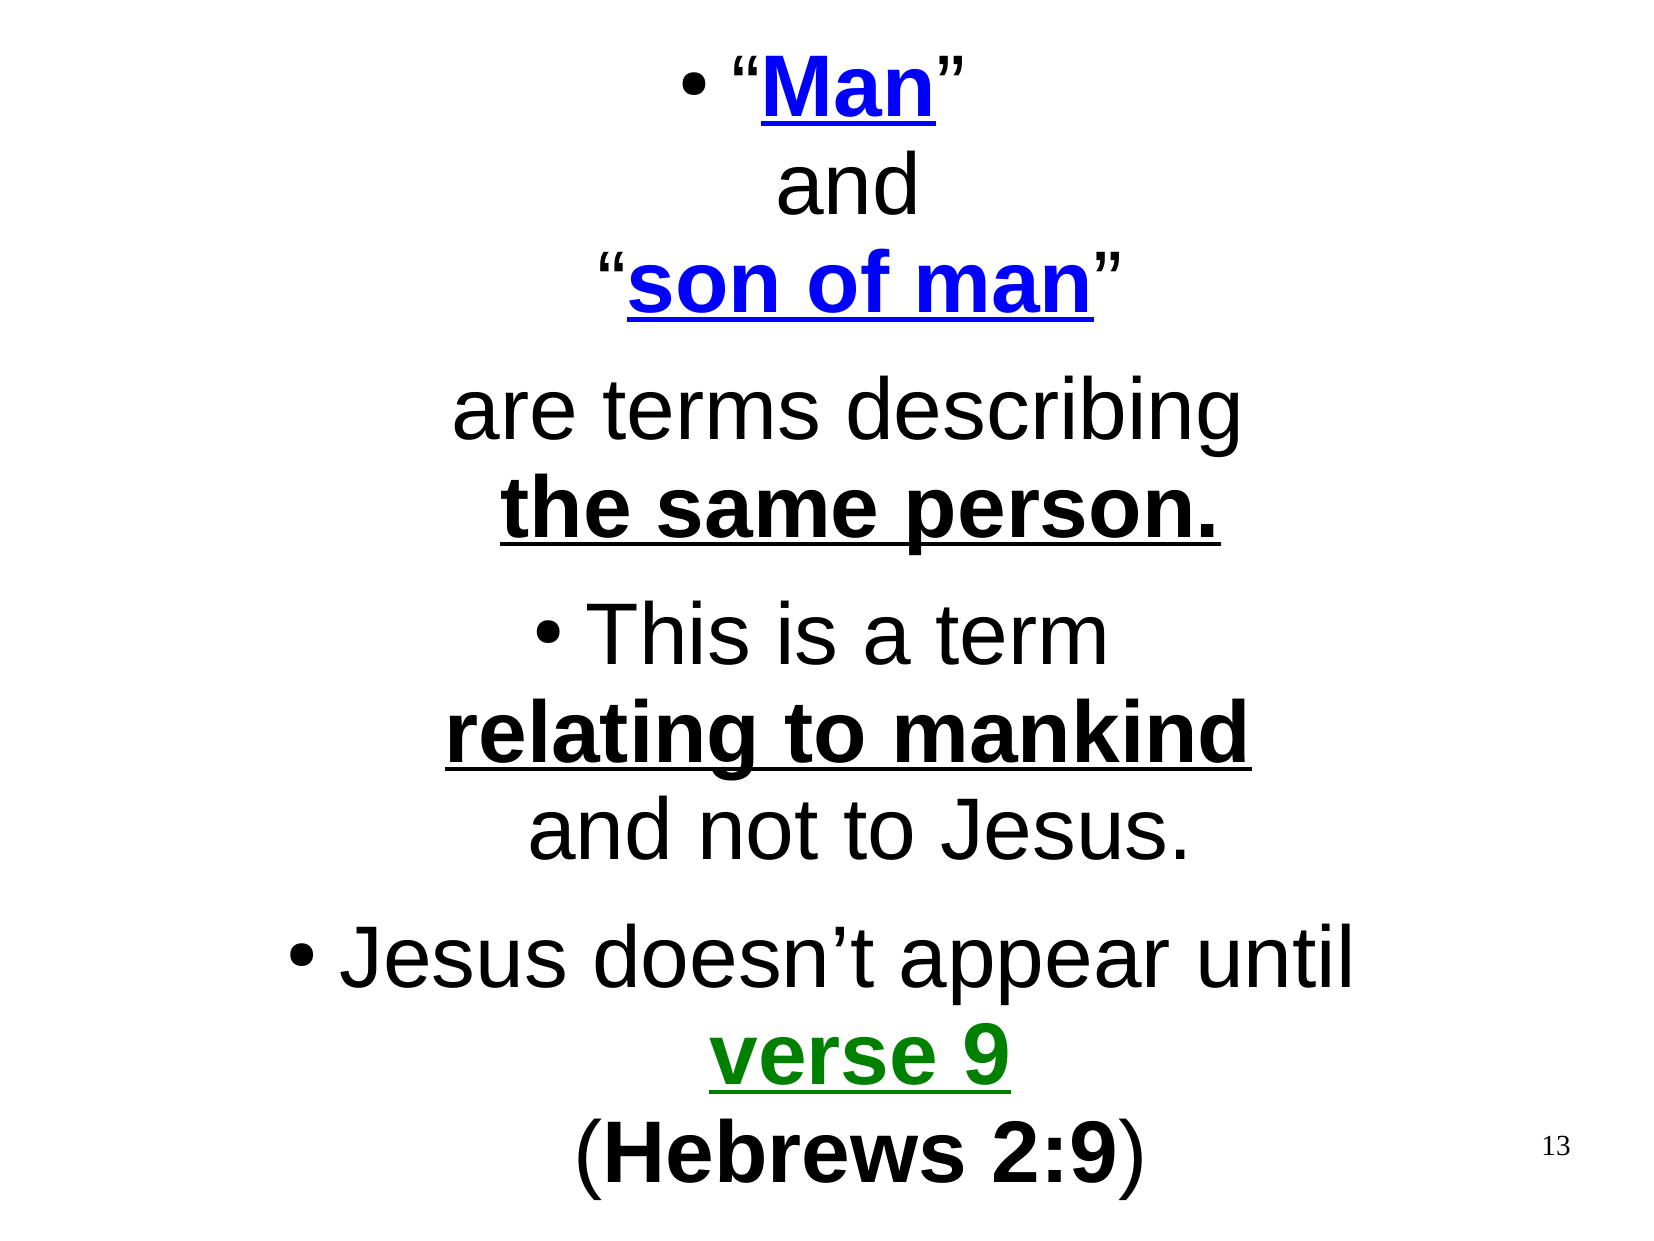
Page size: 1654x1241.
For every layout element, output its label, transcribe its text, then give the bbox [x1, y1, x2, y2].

list “Man” and “son of man” are terms describing the same person. This is a term relating to mankind and not to Jesus. Jesus doesn’t appear until verse 9 (Hebrews 2:9) [37, 37, 1613, 1238]
